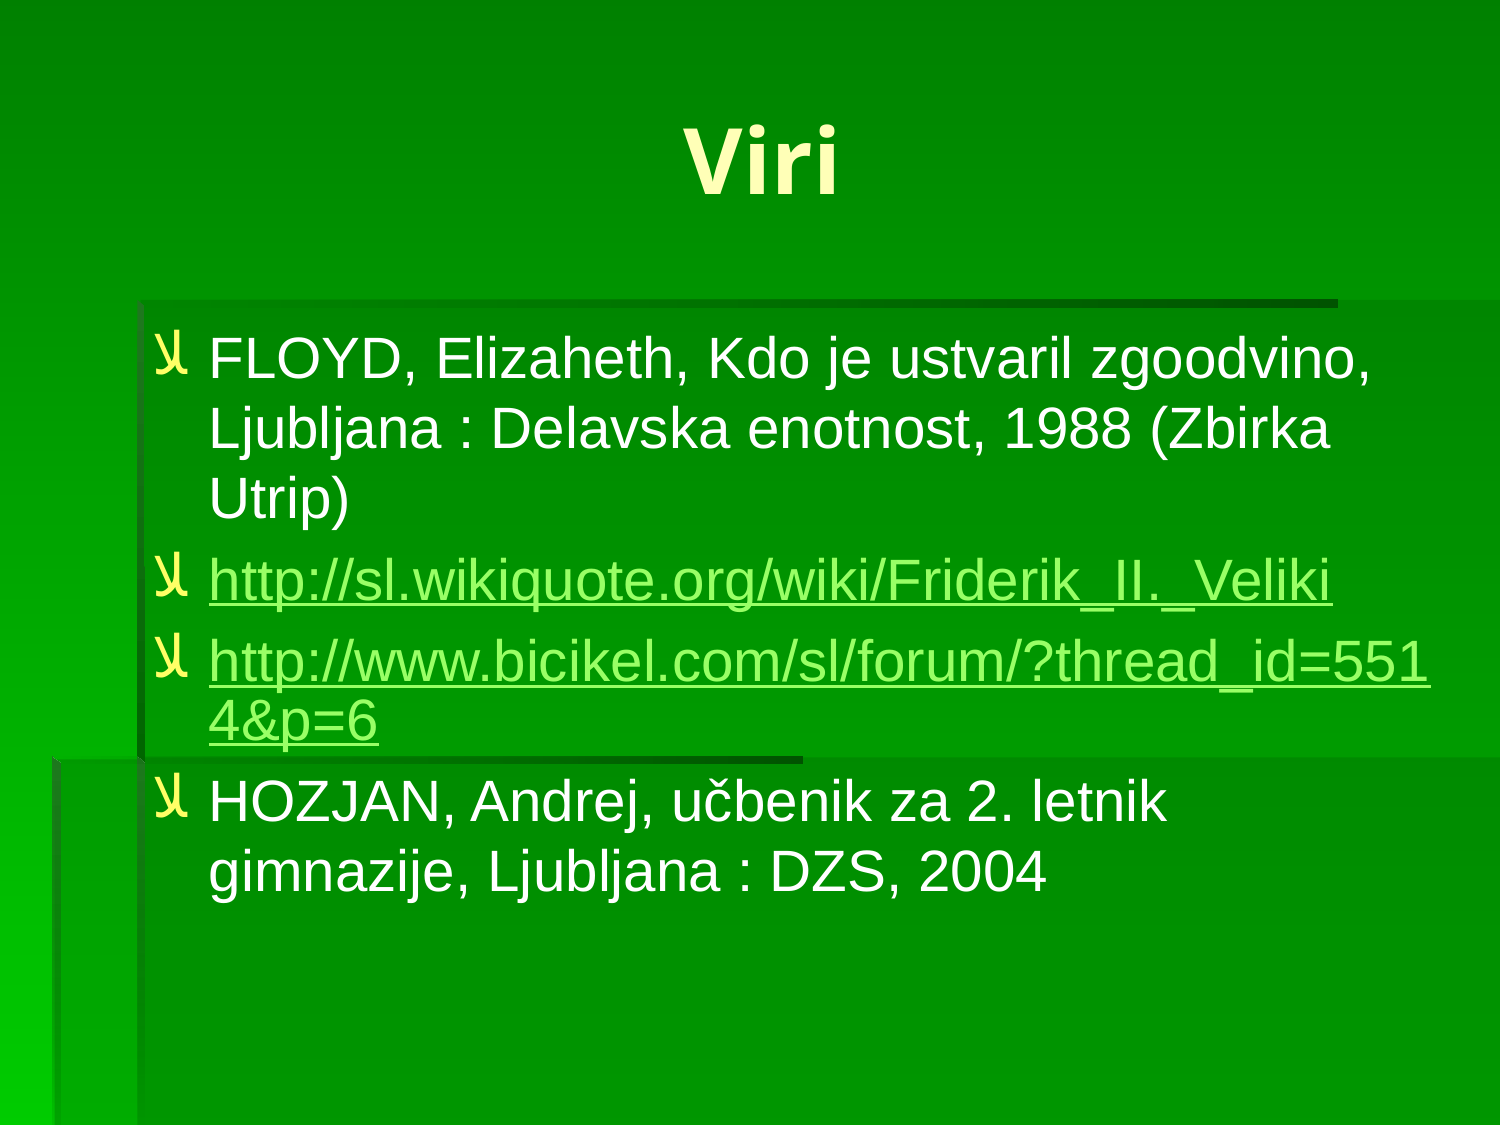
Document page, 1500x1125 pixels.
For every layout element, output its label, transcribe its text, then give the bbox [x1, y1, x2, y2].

list FLOYD, Elizaheth, Kdo je ustvaril zgoodvino, Ljubljana : Delavska enotnost, 1988 (Zbirka Utrip) http://sl.wikiquote.org/wiki/Friderik_II._Veliki http://www.bicikel.com/sl/forum/?thread_id=5514&p=6 HOZJAN, Andrej, učbenik za 2. letnik gimnazije, Ljubljana : DZS, 2004 [137, 312, 1451, 1000]
title Viri [75, 40, 1451, 275]
